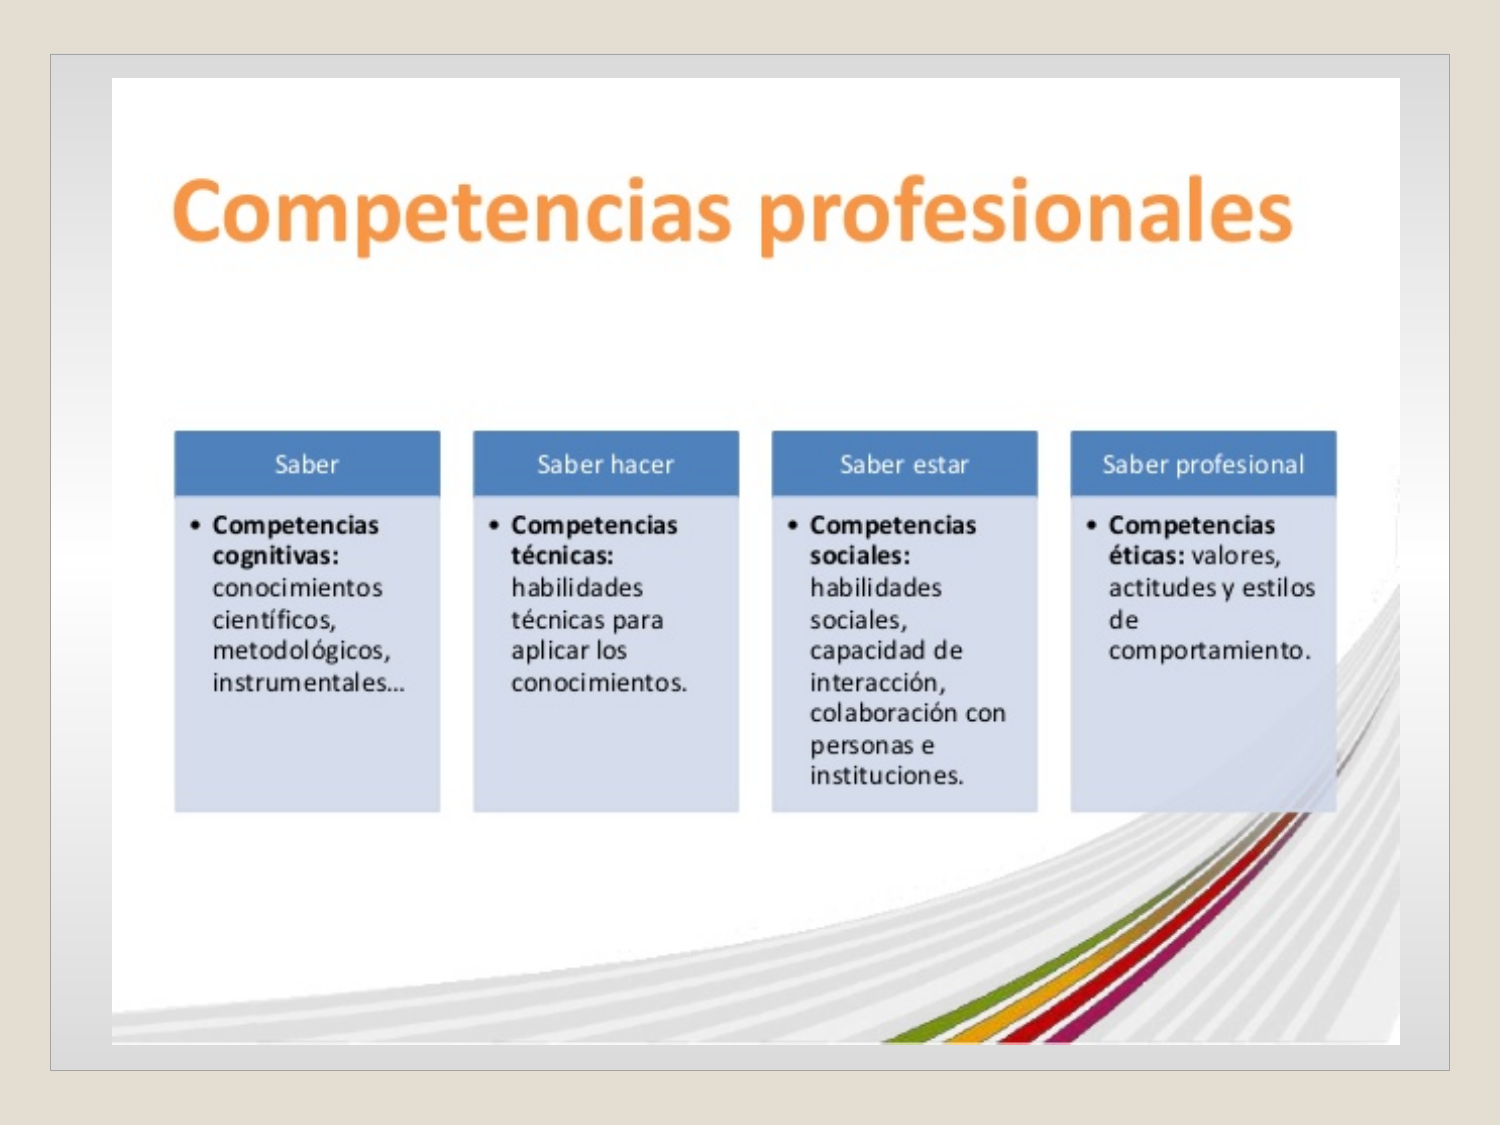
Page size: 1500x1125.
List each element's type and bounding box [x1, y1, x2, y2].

picture [112, 78, 1400, 1045]
